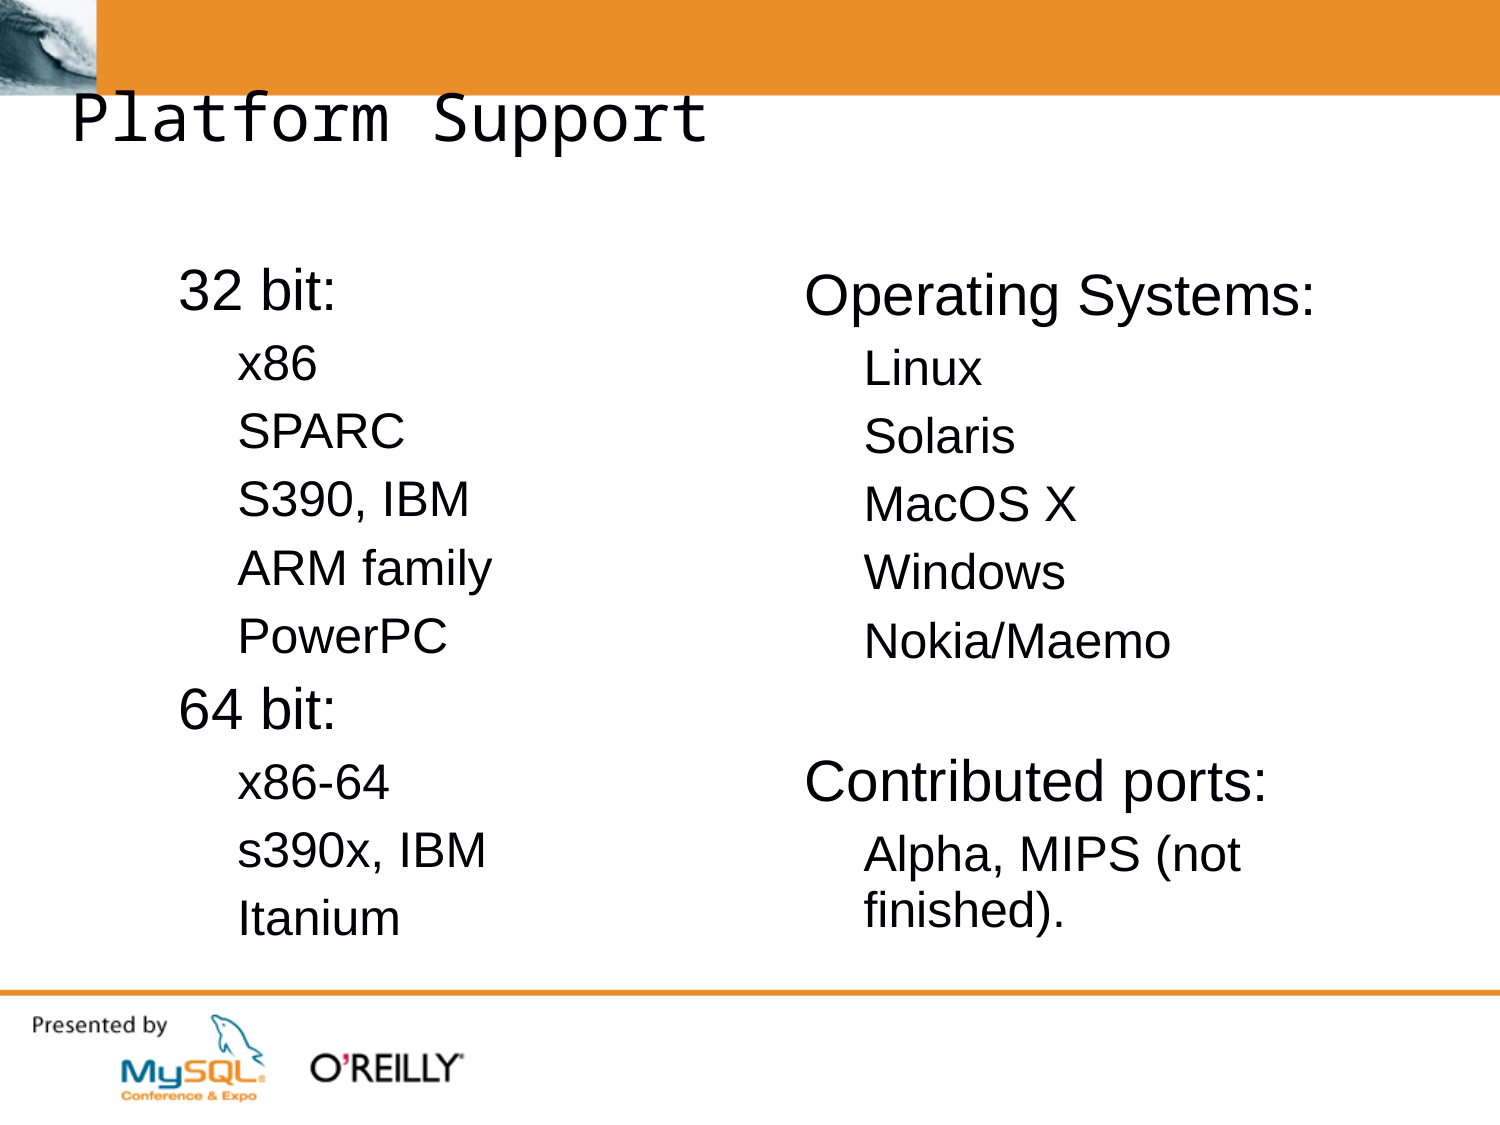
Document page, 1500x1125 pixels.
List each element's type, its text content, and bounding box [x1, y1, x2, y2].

title Platform Support [70, 0, 1417, 232]
list 32 bit: x86 SPARC S390, IBM ARM family PowerPC 64 bit: x86-64 s390x, IBM Itanium [172, 257, 778, 949]
list Operating Systems: Linux Solaris MacOS X Windows Nokia/Maemo Contributed ports: Alpha, MIPS (not finished). [798, 262, 1404, 941]
picture [0, 0, 1500, 1125]
